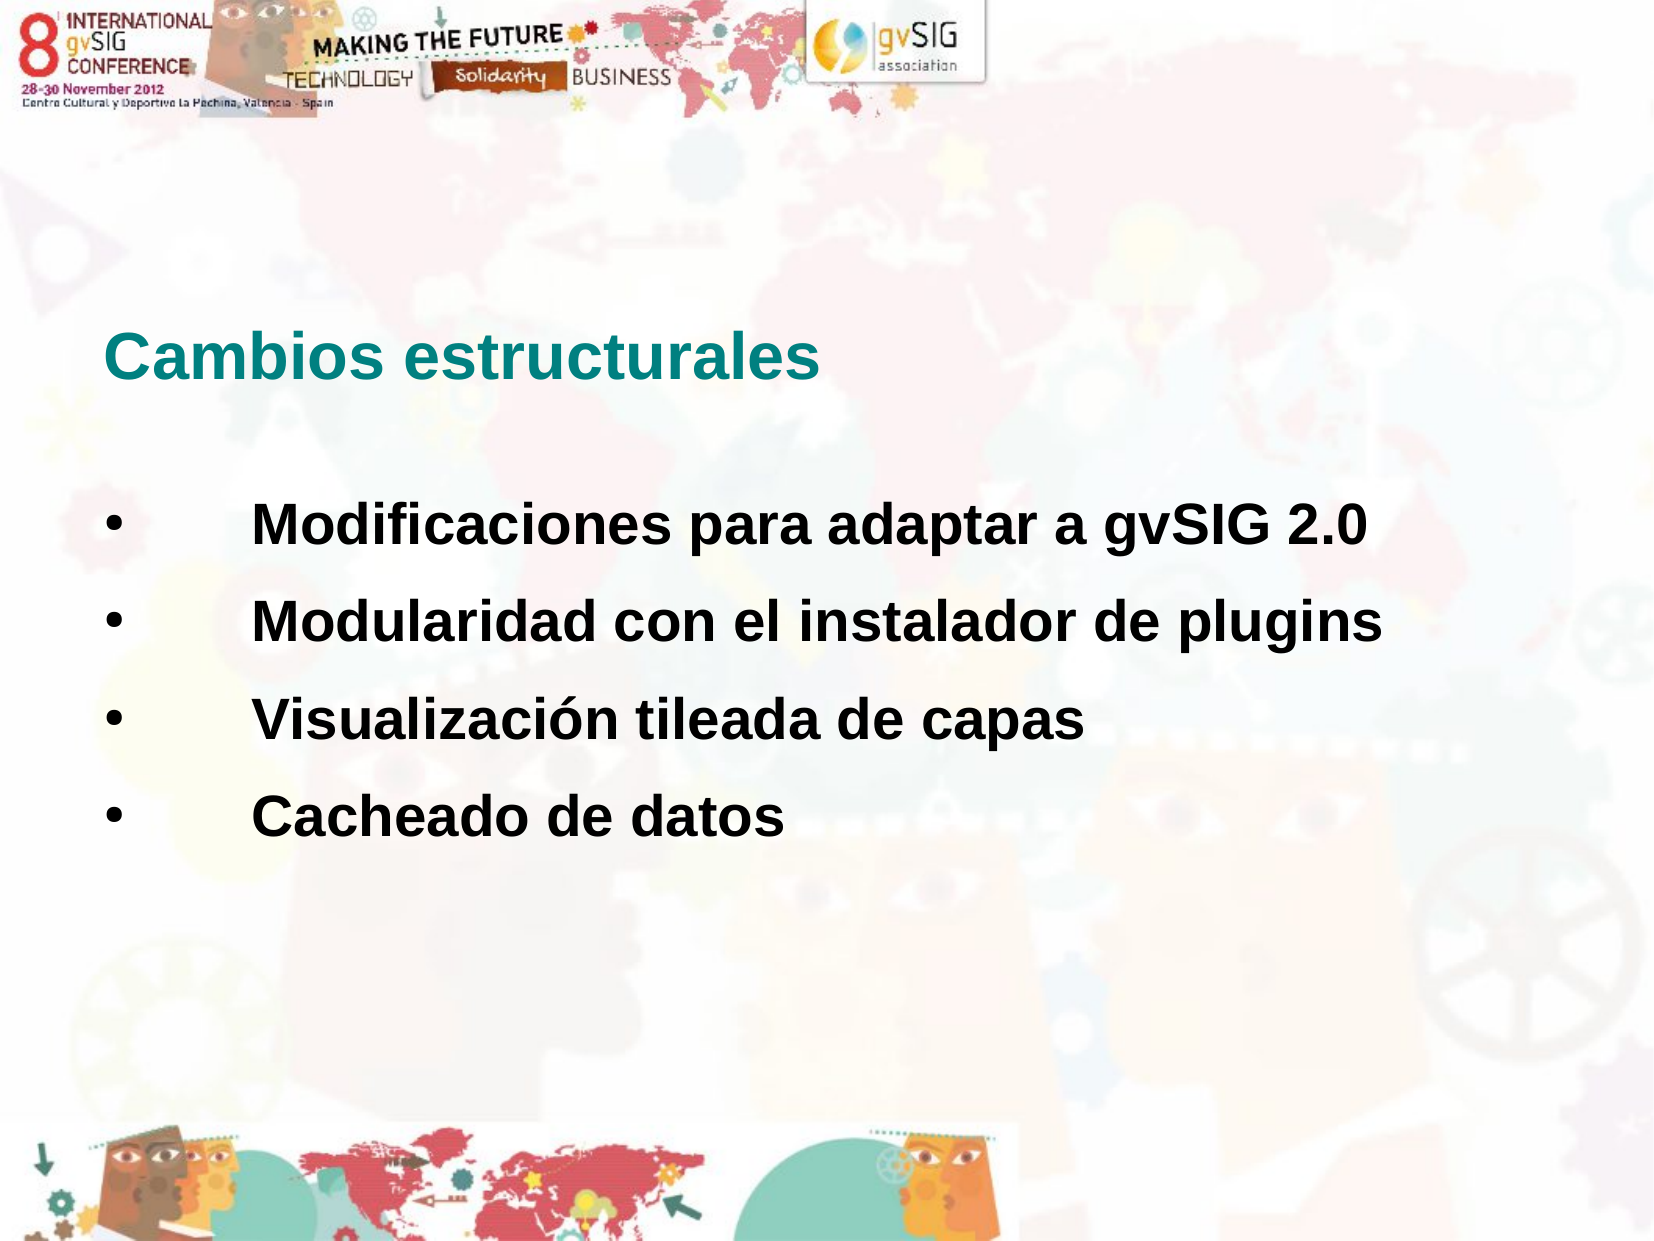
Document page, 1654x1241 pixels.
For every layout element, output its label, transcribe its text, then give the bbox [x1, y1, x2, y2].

picture [0, 0, 1654, 1241]
subtitle Cambios estructurales Modificaciones para adaptar a gvSIG 2.0 Modularidad con el instalador de plugins Visualización tileada de capas Cacheado de datos [103, 224, 1560, 944]
